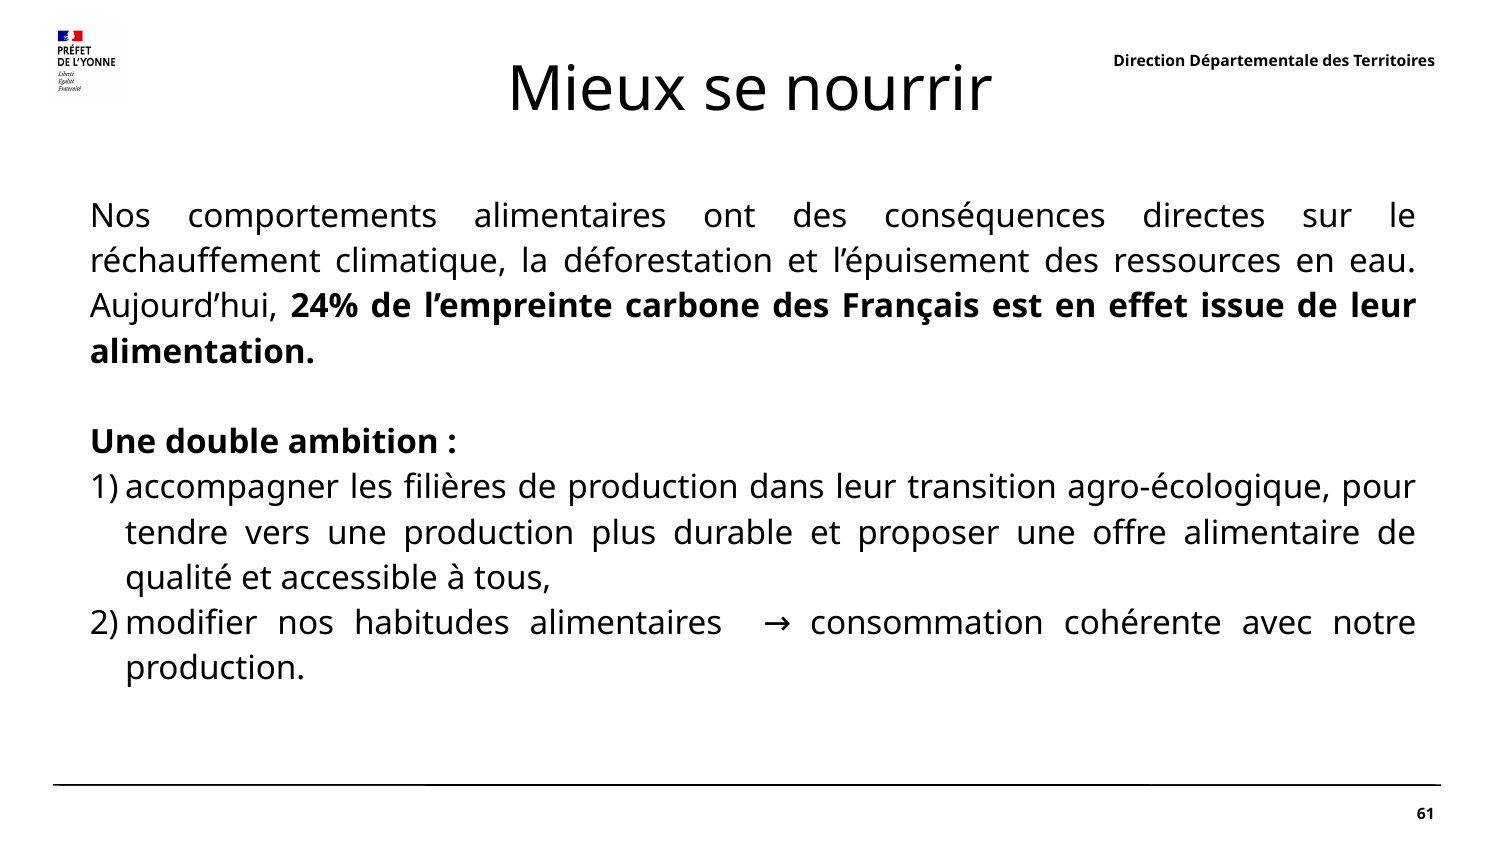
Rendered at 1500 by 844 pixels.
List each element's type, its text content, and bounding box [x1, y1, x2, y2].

picture [49, 20, 75, 101]
text_box Nos comportements alimentaires ont des conséquences directes sur le réchauffement climatique, la déforestation et l’épuisement des ressources en eau. Aujourd’hui, 24% de l’empreinte carbone des Français est en effet issue de leur alimentation. Une double ambition : accompagner les filières de production dans leur transition agro-écologique, pour tendre vers une production plus durable et proposer une offre alimentaire de qualité et accessible à tous, modifier nos habitudes alimentaires → consommation cohérente avec notre production. [75, 141, 1434, 844]
title Mieux se nourrir [75, 16, 1426, 141]
